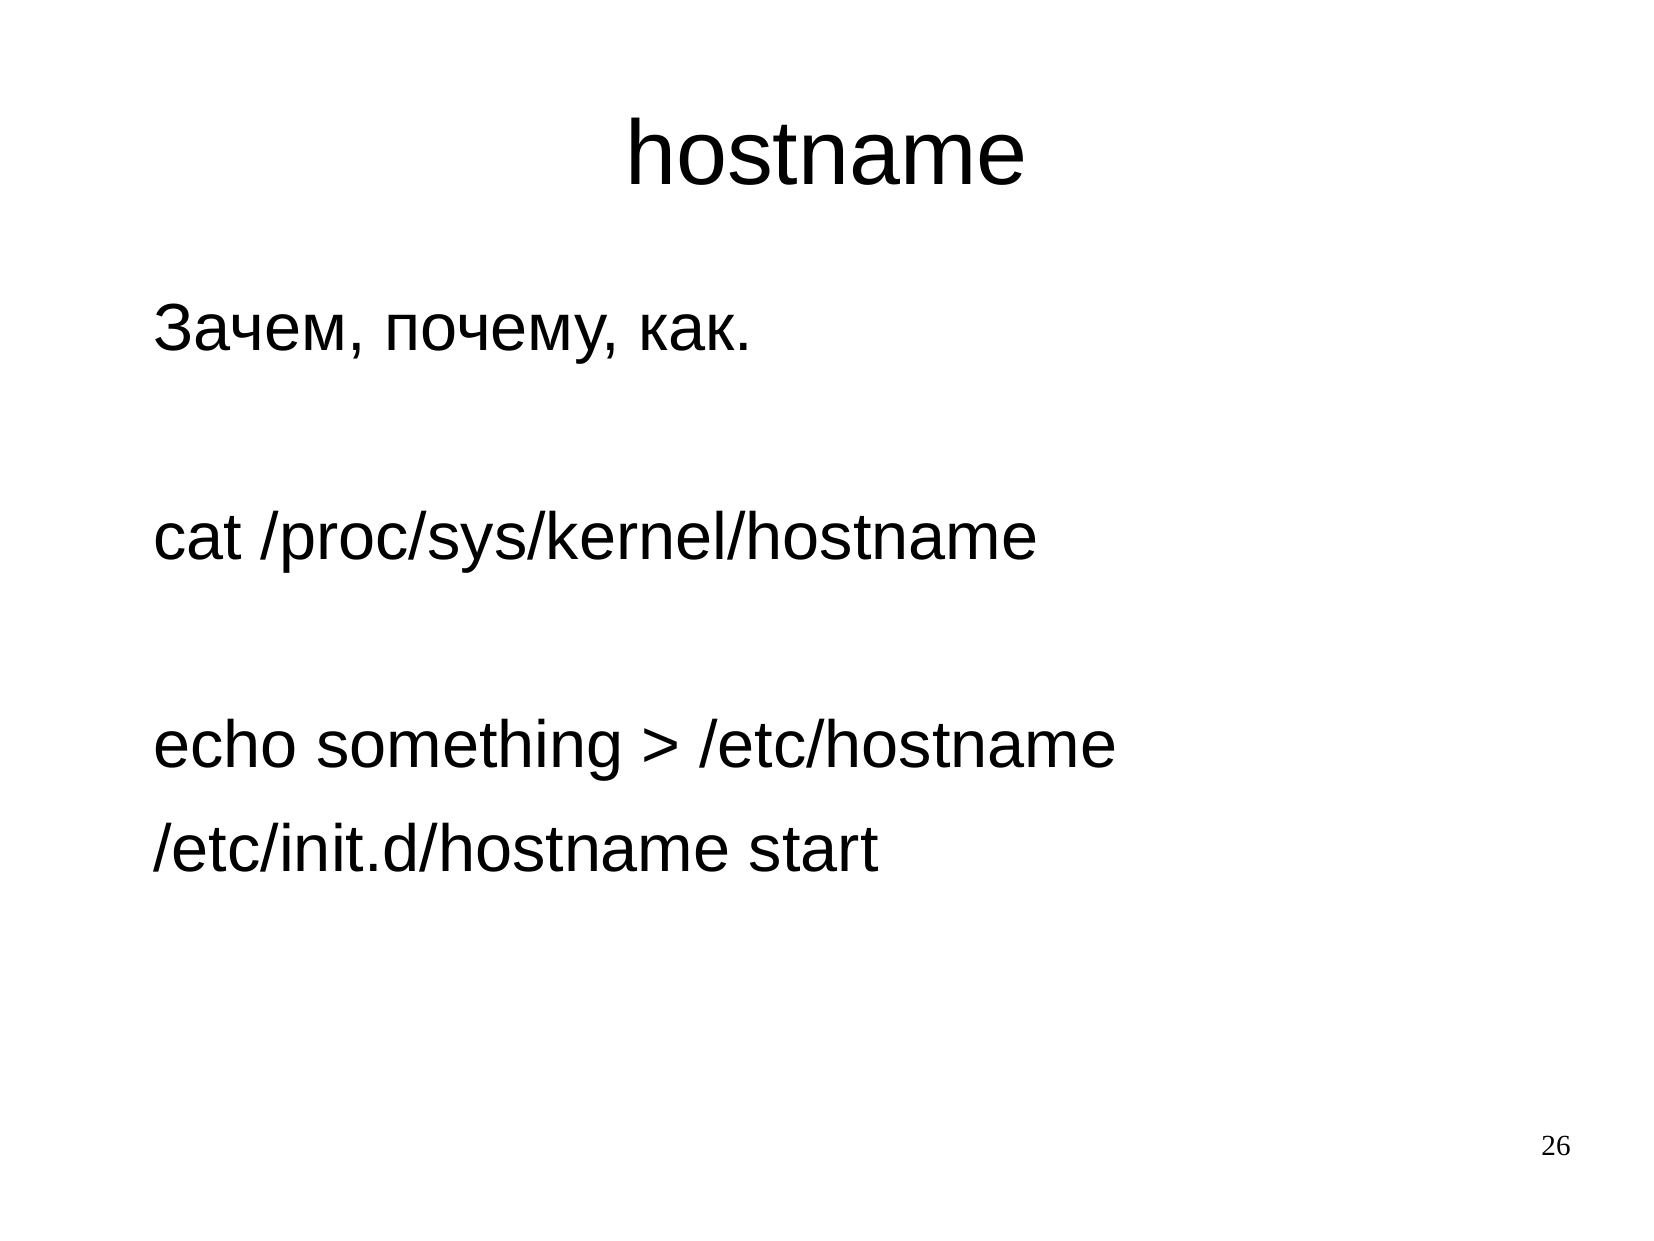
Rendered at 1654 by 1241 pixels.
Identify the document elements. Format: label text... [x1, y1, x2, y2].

title hostname [82, 49, 1571, 257]
list Зачем, почему, как. cat /proc/sys/kernel/hostname echo something > /etc/hostname /etc/init.d/hostname start [82, 290, 1571, 1109]
